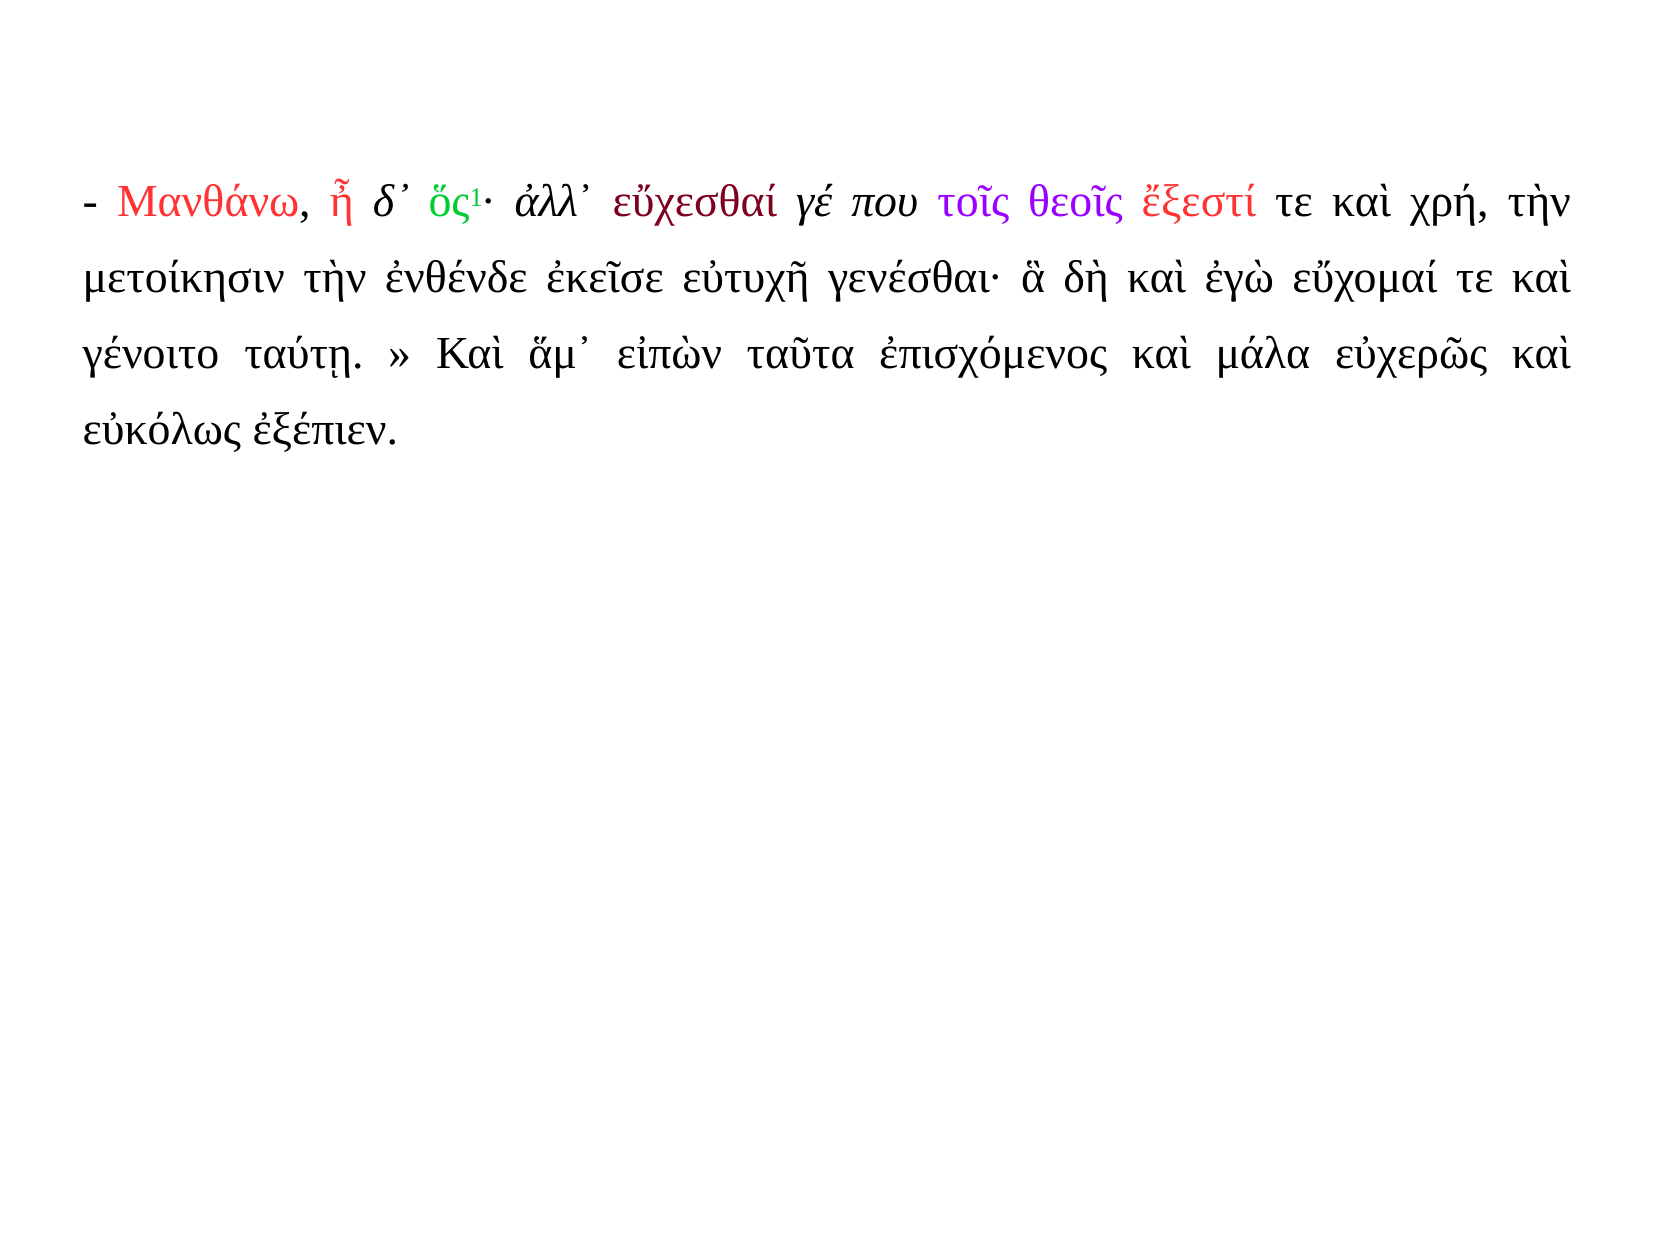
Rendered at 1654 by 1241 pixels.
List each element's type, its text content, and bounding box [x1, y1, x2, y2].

title - Μανθάνω, ἦ δ᾽ ὅς1· ἀλλ᾽ εὔχεσθαί γέ που τοῖς θεοῖς ἔξεστί τε καὶ χρή, τὴν μετοίκησιν τὴν ἐνθένδε ἐκεῖσε εὐτυχῆ γενέσθαι· ἃ δὴ καὶ ἐγὼ εὔχομαί τε καὶ γένοιτο ταύτῃ. » Καὶ ἅμ᾽ εἰπὼν ταῦτα ἐπισχόμενος καὶ μάλα εὐχερῶς καὶ εὐκόλως ἐξέπιεν. [82, 49, 1571, 556]
